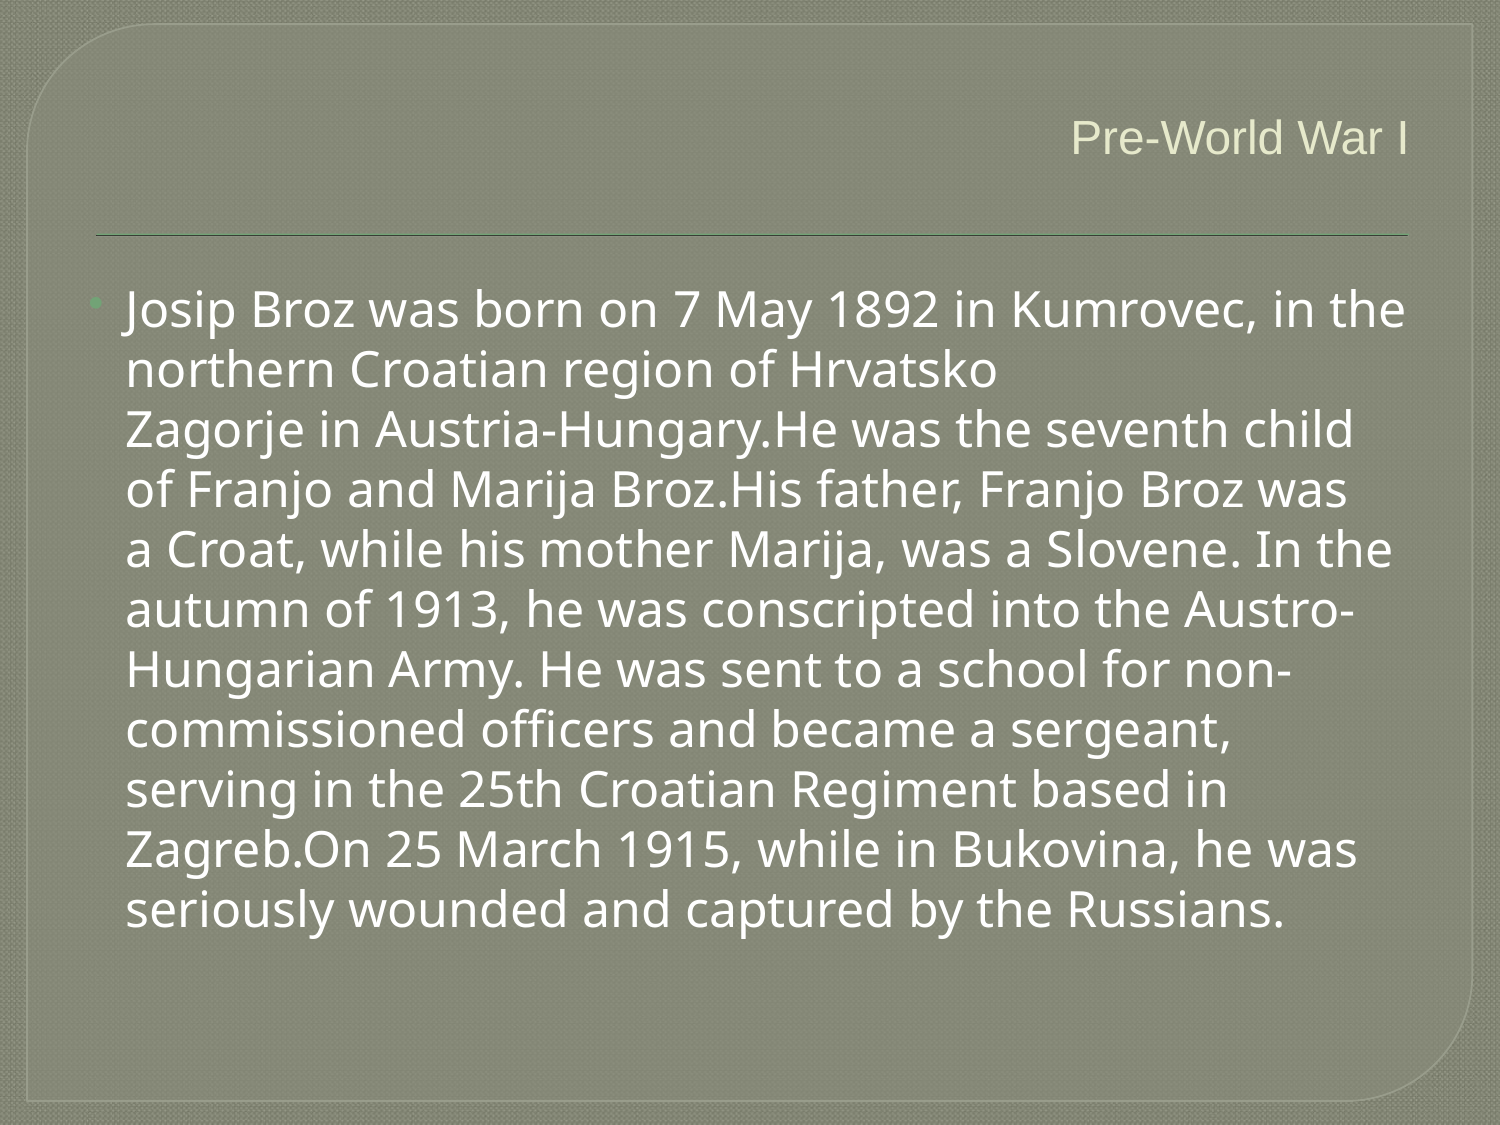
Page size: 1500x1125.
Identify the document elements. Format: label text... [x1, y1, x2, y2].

picture [0, 0, 1500, 1125]
title Pre-World War I [75, 41, 1425, 230]
list Josip Broz was born on 7 May 1892 in Kumrovec, in the northern Croatian region of Hrvatsko Zagorje in Austria-Hungary.He was the seventh child of Franjo and Marija Broz.His father, Franjo Broz was a Croat, while his mother Marija, was a Slovene. In the autumn of 1913, he was conscripted into the Austro-Hungarian Army. He was sent to a school for non-commissioned officers and became a sergeant, serving in the 25th Croatian Regiment based in Zagreb.On 25 March 1915, while in Bukovina, he was seriously wounded and captured by the Russians. [75, 270, 1425, 1013]
